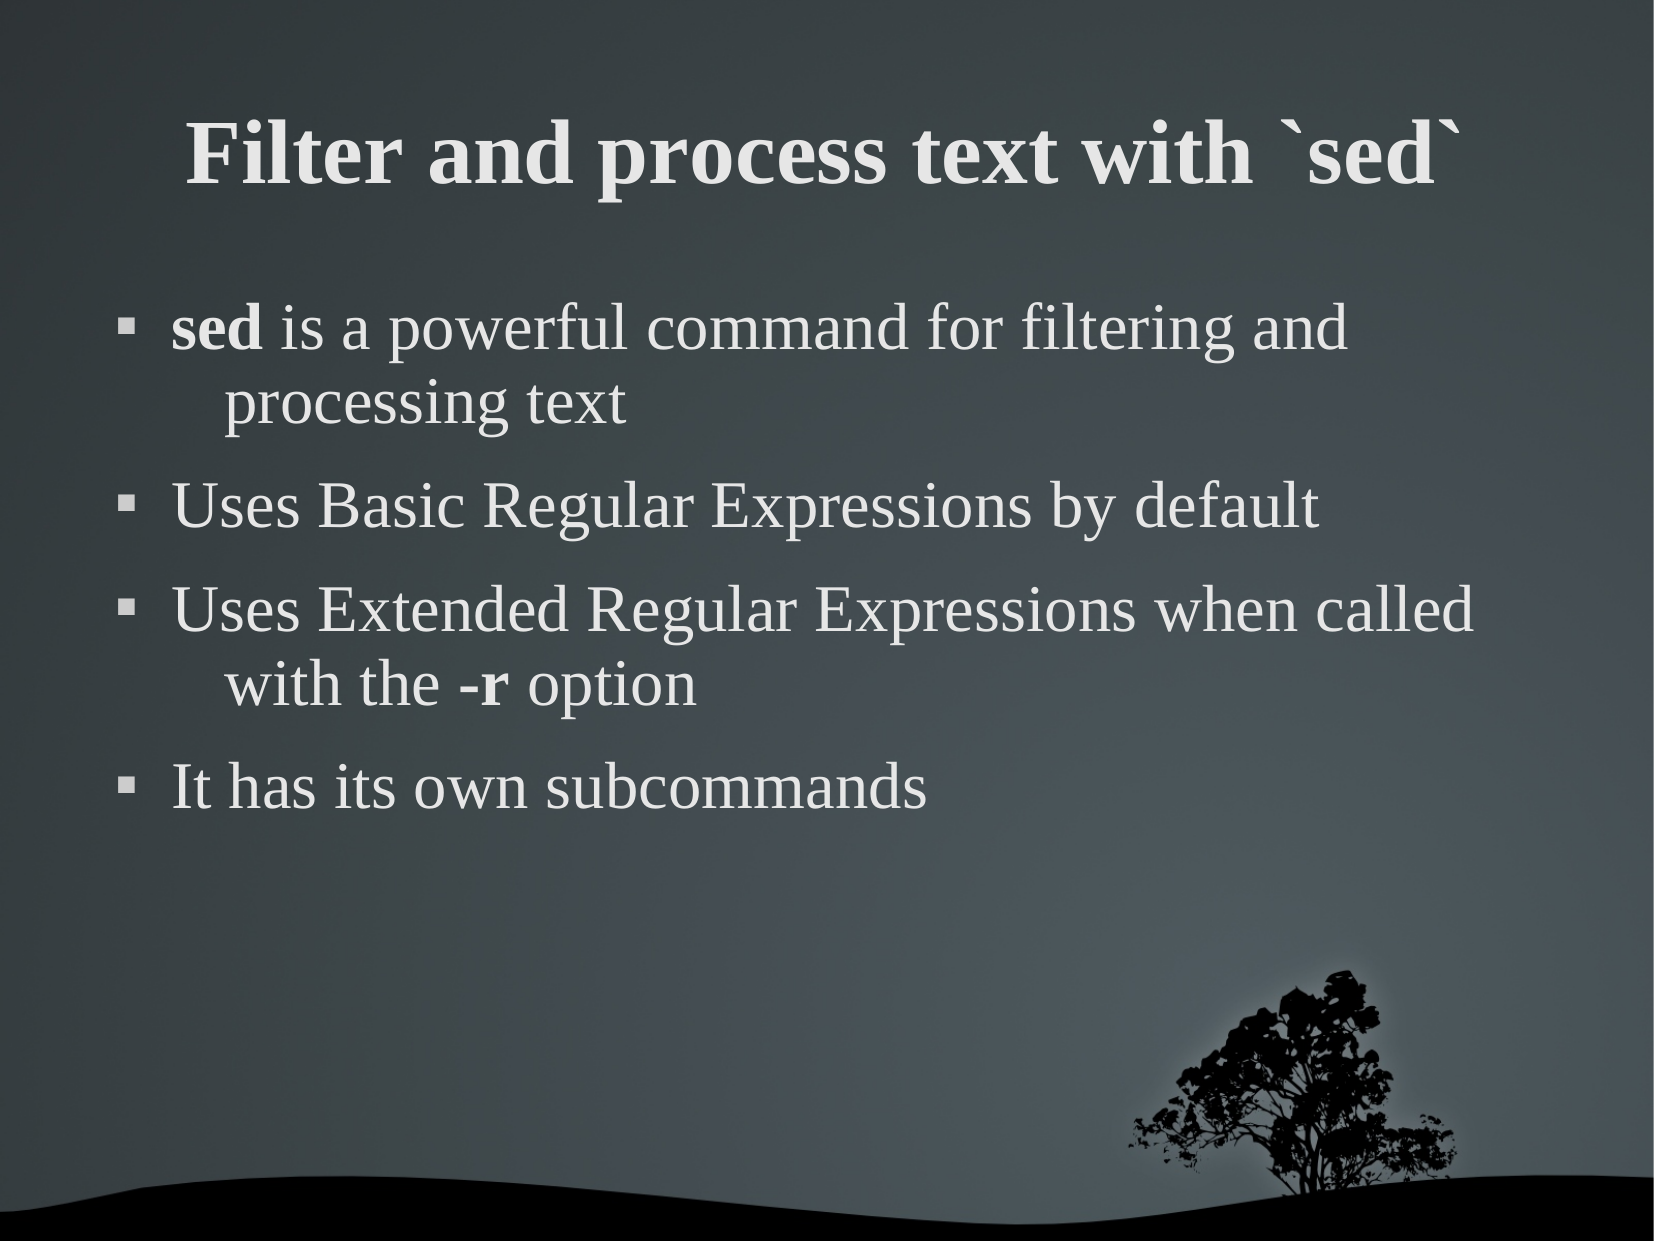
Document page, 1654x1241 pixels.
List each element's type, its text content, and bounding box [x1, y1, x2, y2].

title Filter and process text with `sed` [82, 33, 1571, 273]
picture [0, 0, 1654, 1241]
list sed is a powerful command for filtering and processing text Uses Basic Regular Expressions by default Uses Extended Regular Expressions when called with the -r option It has its own subcommands [82, 290, 1571, 1109]
